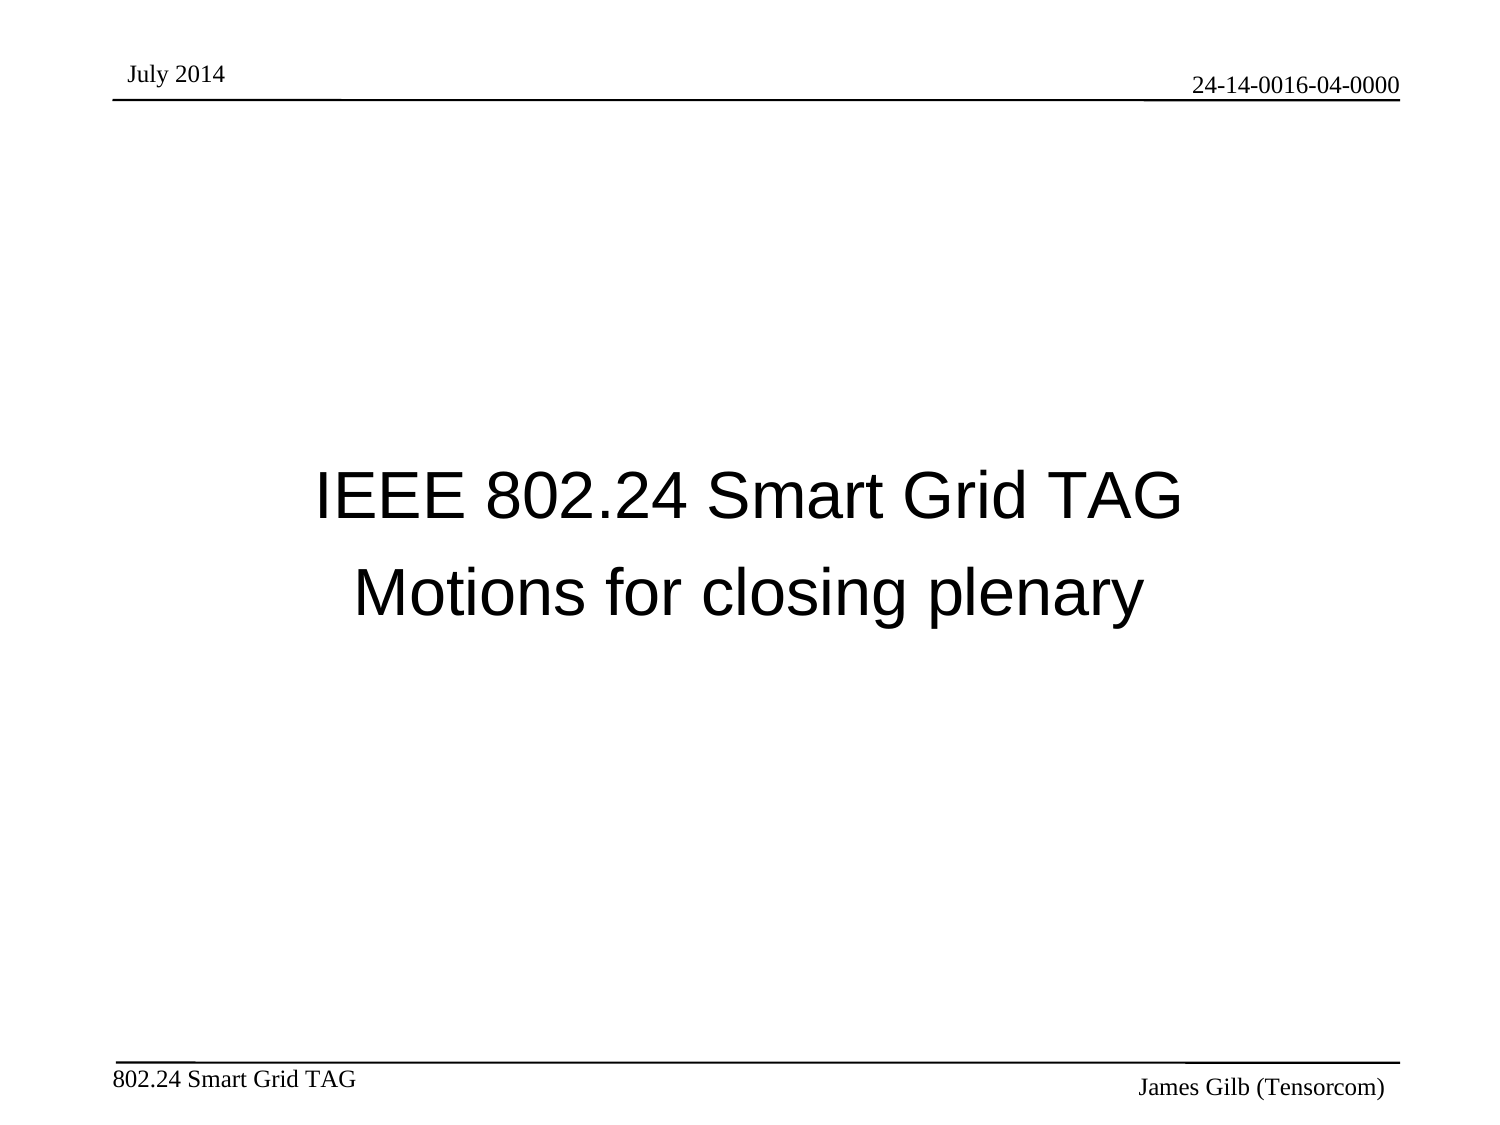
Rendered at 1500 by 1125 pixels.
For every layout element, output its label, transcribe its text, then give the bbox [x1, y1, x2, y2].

text_box IEEE 802.24 Smart Grid TAG Motions for closing plenary [112, 112, 1388, 968]
